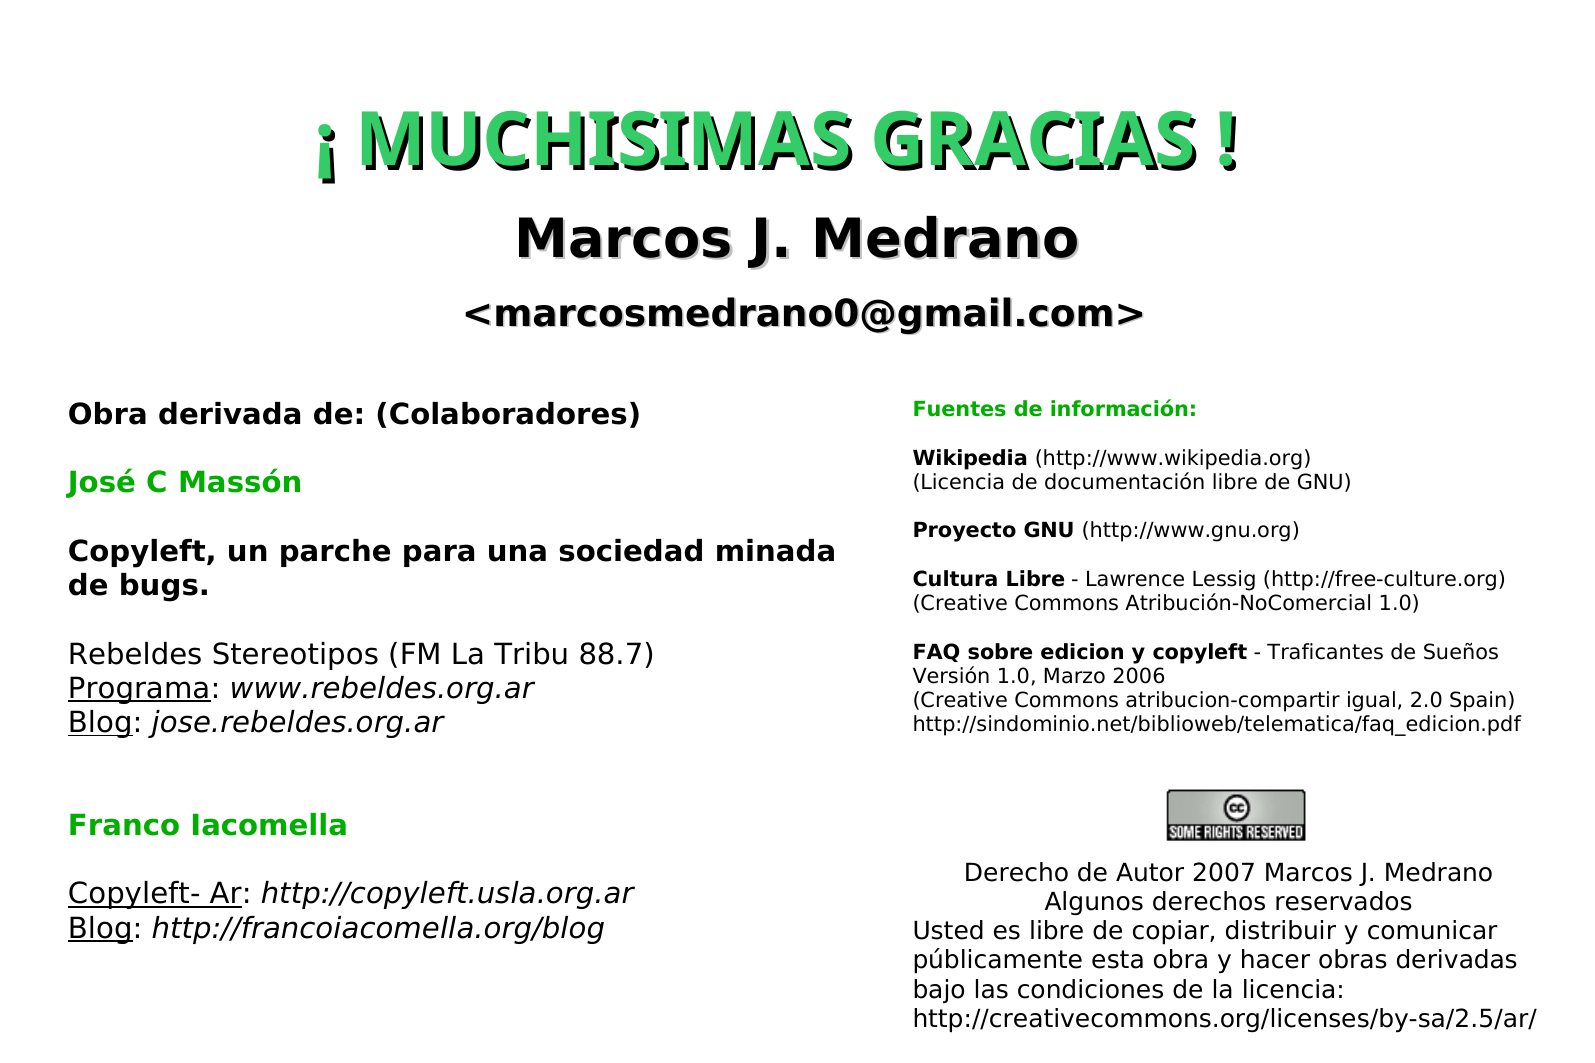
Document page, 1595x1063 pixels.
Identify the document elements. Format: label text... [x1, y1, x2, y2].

text_box <marcosmedrano0@gmail.com> [447, 284, 1162, 343]
text_box Fuentes de información: Wikipedia (http://www.wikipedia.org) (Licencia de documentación libre de GNU) Proyecto GNU (http://www.gnu.org) Cultura Libre - Lawrence Lessig (http://free-culture.org) (Creative Commons Atribución-NoComercial 1.0) FAQ sobre edicion y copyleft - Traficantes de Sueños Versión 1.0, Marzo 2006 (Creative Commons atribucion-compartir igual, 2.0 Spain) http://sindominio.net/biblioweb/telematica/faq_edicion.pdf [897, 389, 1577, 756]
text_box ¡ MUCHISIMAS GRACIAS ! [299, 78, 1418, 189]
text_box Obra derivada de: (Colaboradores) José C Massón Copyleft, un parche para una sociedad minada de bugs. Rebeldes Stereotipos (FM La Tribu 88.7) Programa: www.rebeldes.org.ar Blog: jose.rebeldes.org.ar Franco Iacomella Copyleft- Ar: http://copyleft.usla.org.ar Blog: http://francoiacomella.org/blog [53, 389, 857, 953]
picture [1164, 785, 1312, 846]
text_box Marcos J. Medrano [494, 199, 1100, 278]
text_box Derecho de Autor 2007 Marcos J. Medrano Algunos derechos reservados Usted es libre de copiar, distribuir y comunicar públicamente esta obra y hacer obras derivadas bajo las condiciones de la licencia: http://creativecommons.org/licenses/by-sa/2.5/ar/ [897, 850, 1577, 1042]
